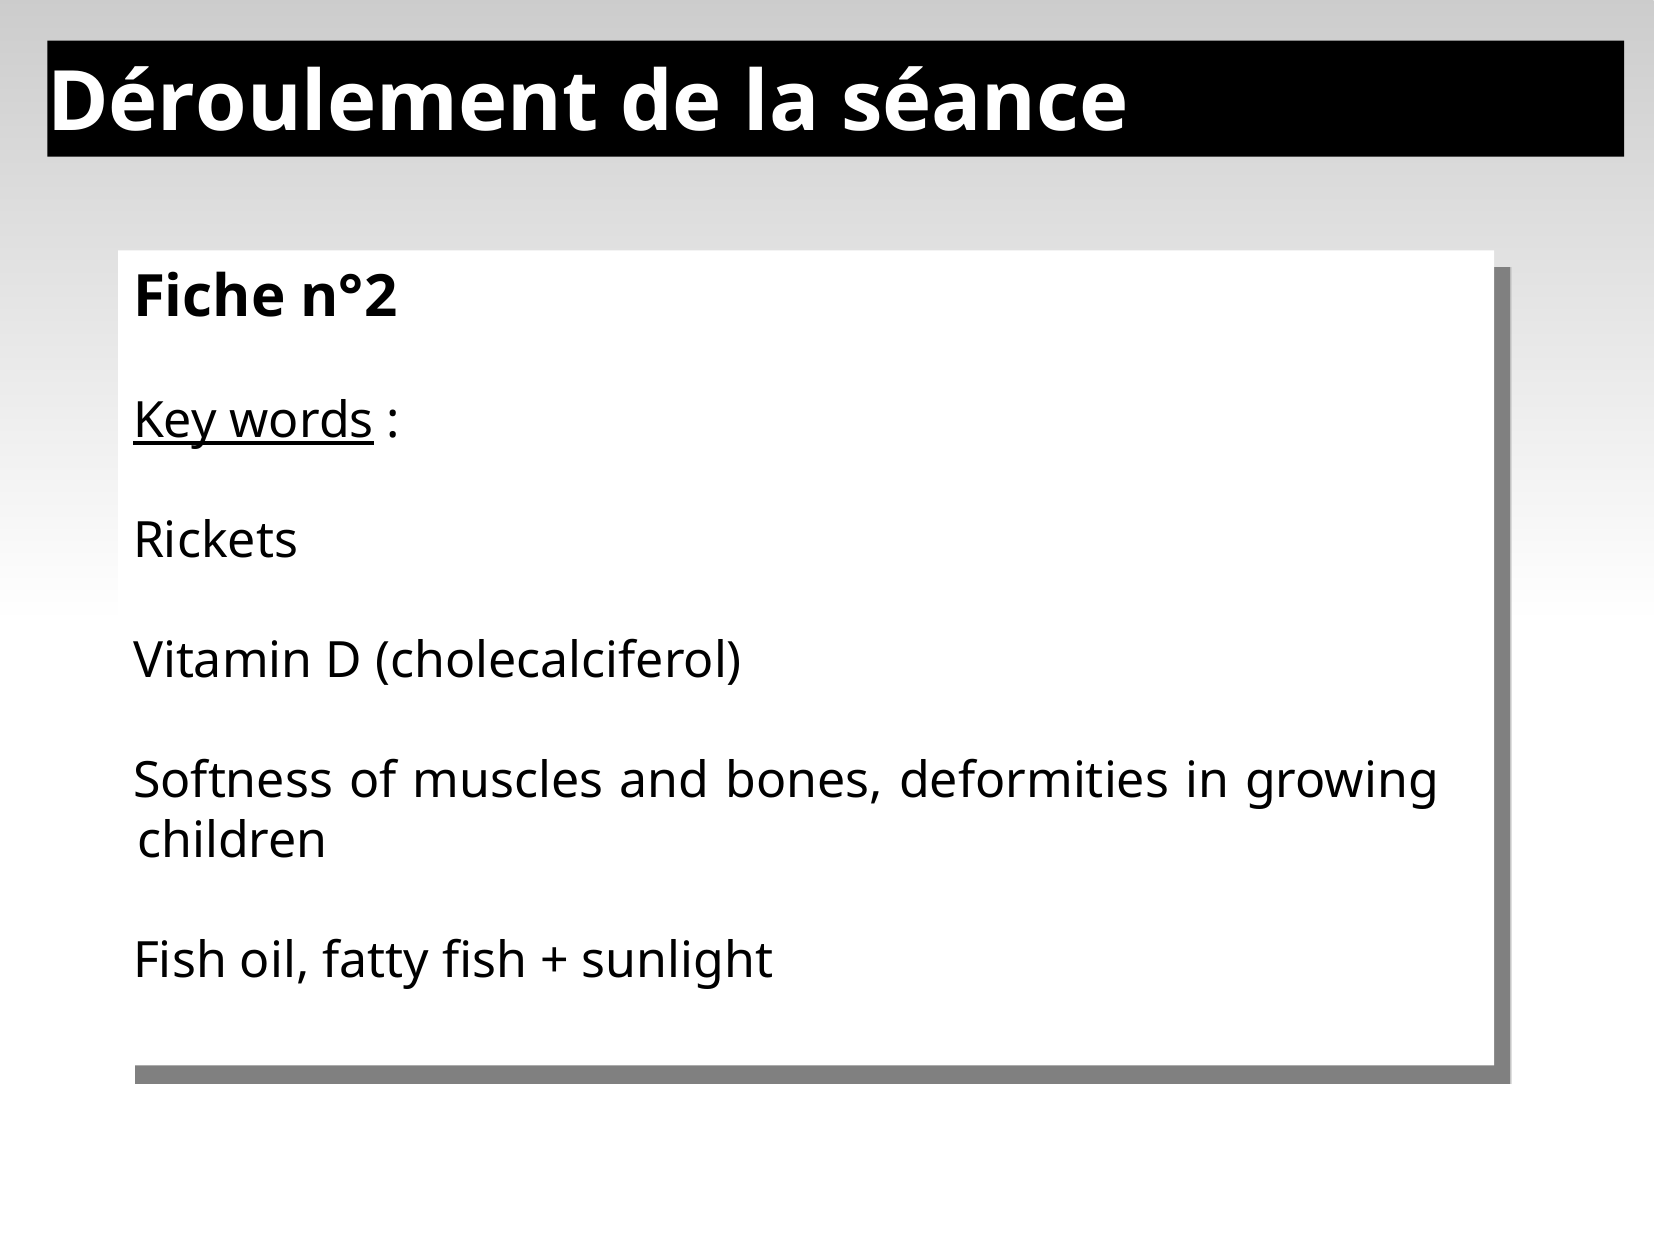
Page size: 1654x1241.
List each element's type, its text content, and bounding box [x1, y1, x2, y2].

title Déroulement de la séance [47, 40, 1625, 157]
text_box Fiche n°2 Key words : Rickets Vitamin D (cholecalciferol) Softness of muscles and bones, deformities in growing children Fish oil, fatty fish + sunlight [118, 250, 1495, 1066]
